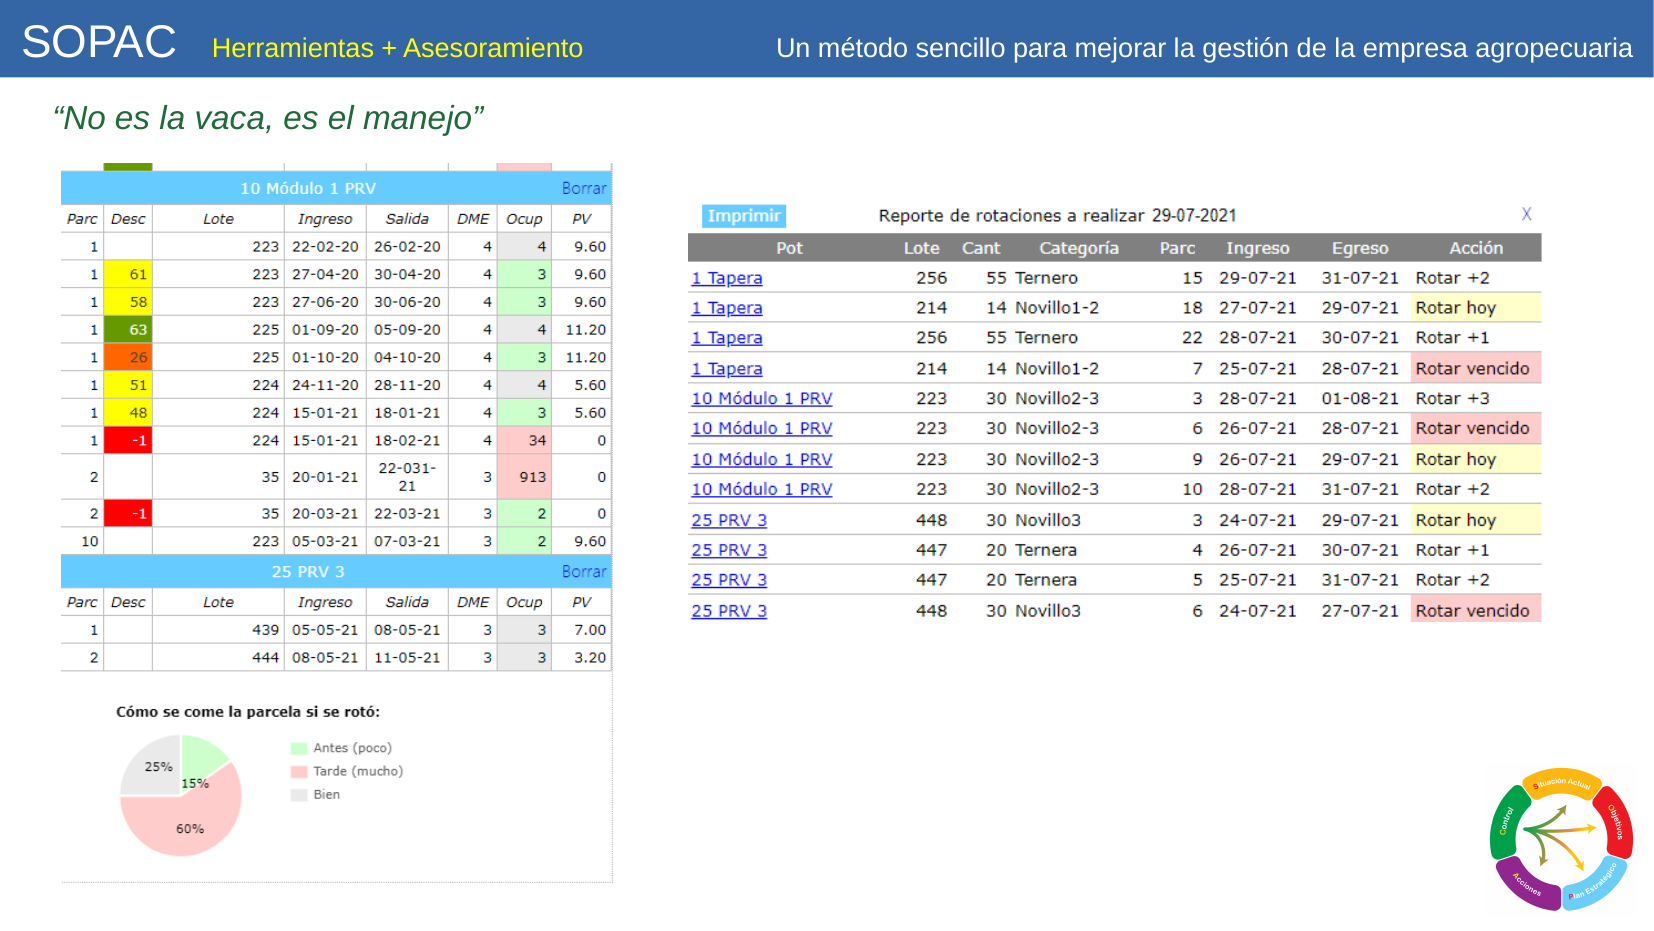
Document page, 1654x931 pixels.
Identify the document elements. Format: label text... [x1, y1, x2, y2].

text_box Herramientas + Asesoramiento [197, 25, 610, 90]
picture [1486, 762, 1637, 917]
text_box “No es la vaca, es el manejo” [37, 92, 563, 168]
picture [688, 197, 1543, 622]
picture [61, 163, 613, 884]
